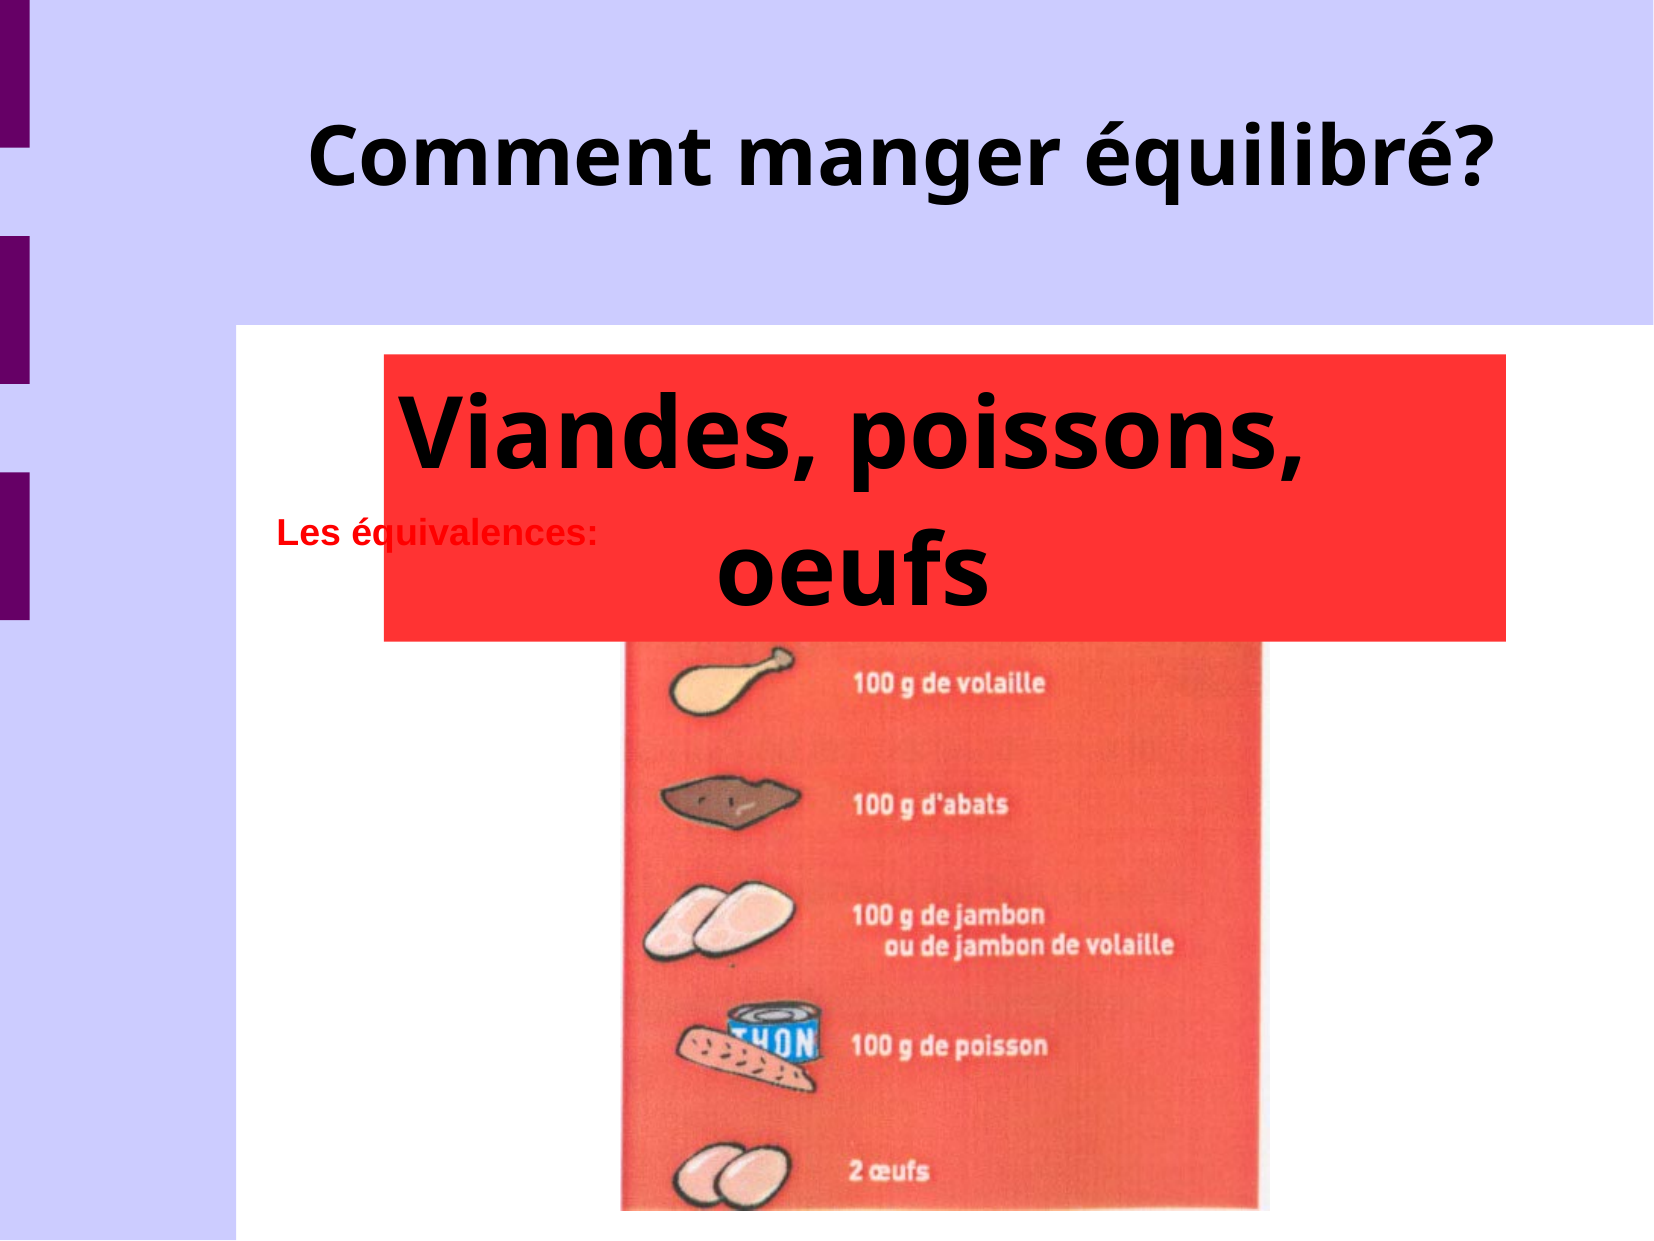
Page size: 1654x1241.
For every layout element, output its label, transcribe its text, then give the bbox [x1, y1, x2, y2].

text_box Comment manger équilibré? [291, 88, 1418, 220]
picture [620, 642, 1270, 1211]
text_box Les équivalences: [261, 504, 614, 563]
text_box Viandes, poissons, oeufs [383, 354, 1506, 473]
text_box [0, 0, 1654, 1241]
